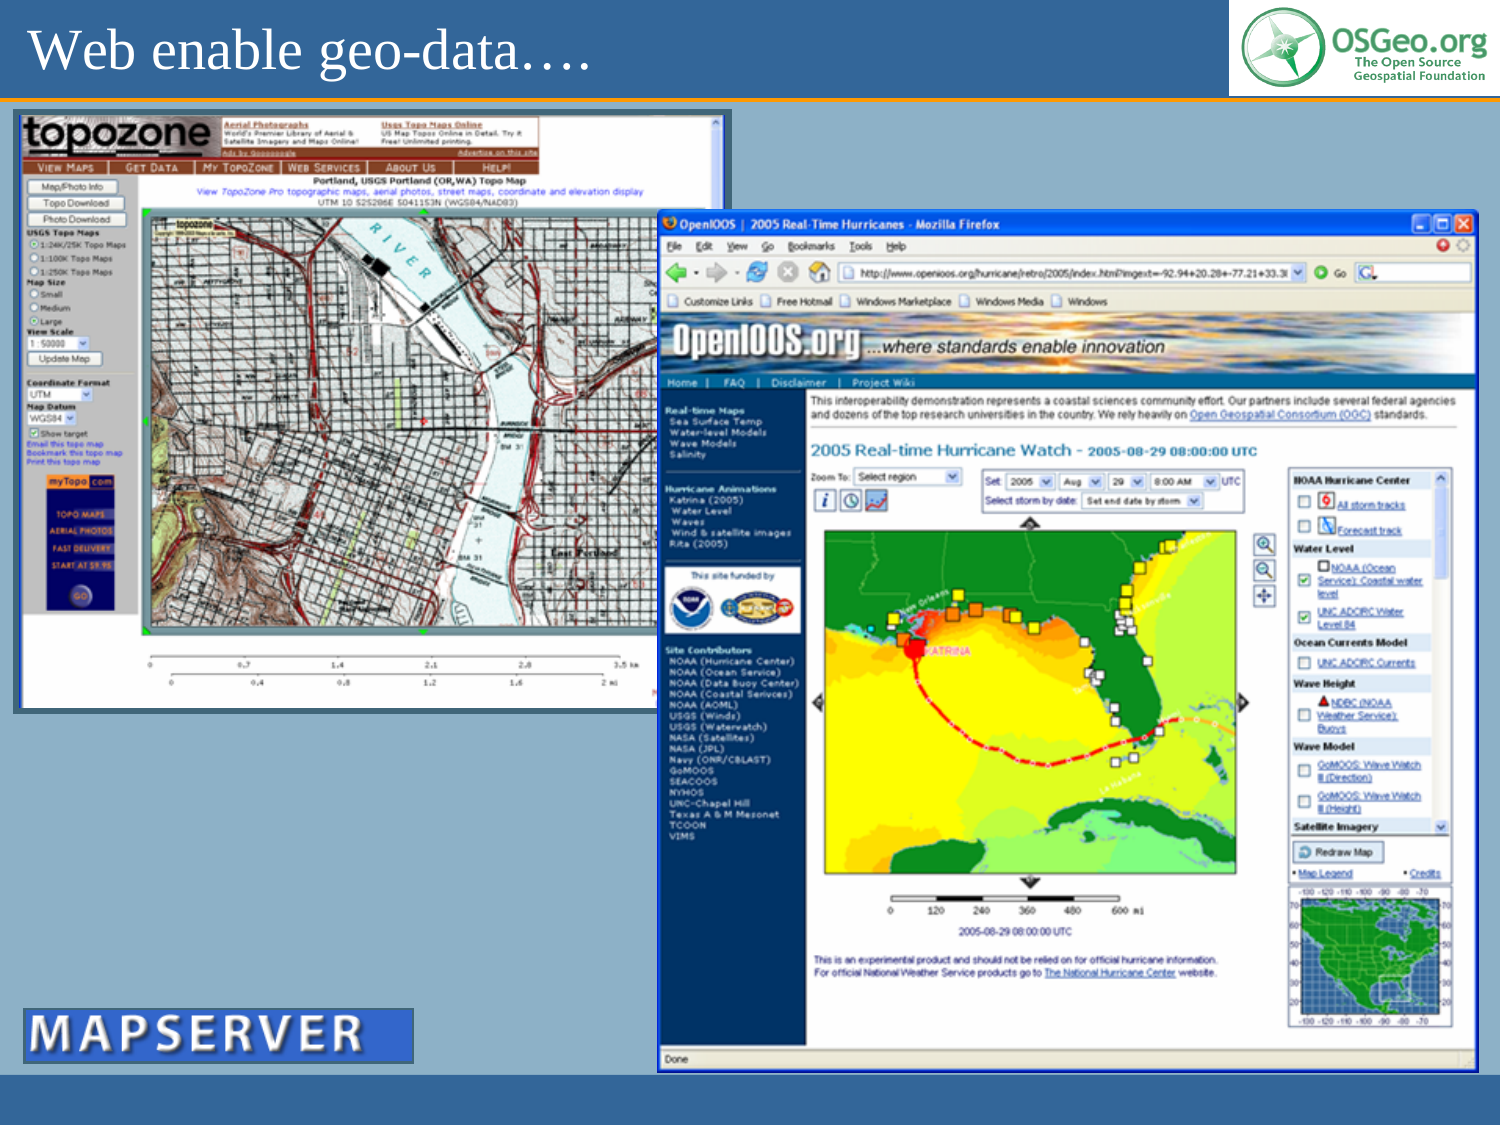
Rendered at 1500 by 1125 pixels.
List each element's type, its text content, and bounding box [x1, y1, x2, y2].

title Web enable geo-data…. [12, 0, 1138, 100]
picture [25, 1009, 413, 1062]
picture [19, 115, 1479, 1073]
picture [1228, 0, 1500, 97]
